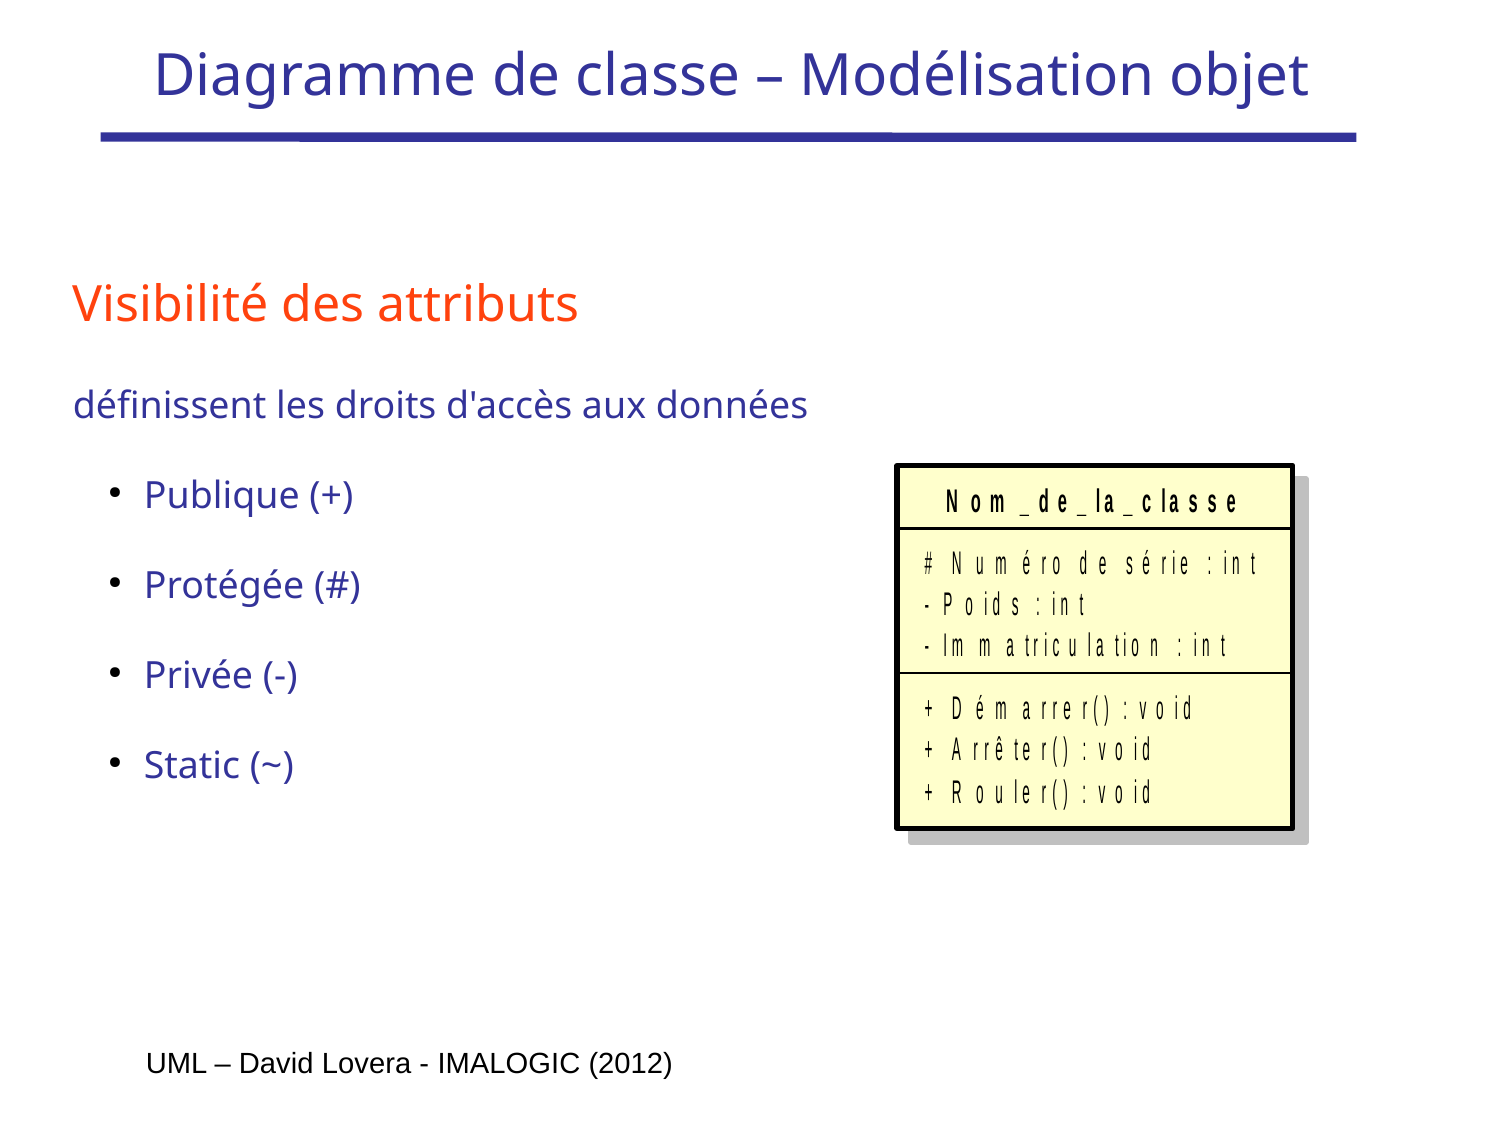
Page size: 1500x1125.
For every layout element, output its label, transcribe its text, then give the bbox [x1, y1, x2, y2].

picture [870, 437, 1321, 856]
text_box Visibilité des attributs définissent les droits d'accès aux données Publique (+) Protégée (#) Privée (-) Static (~) [58, 264, 1440, 839]
list UML – David Lovera - IMALOGIC (2012) [75, 1047, 1425, 1087]
text_box Diagramme de classe – Modélisation objet [138, 29, 1325, 115]
